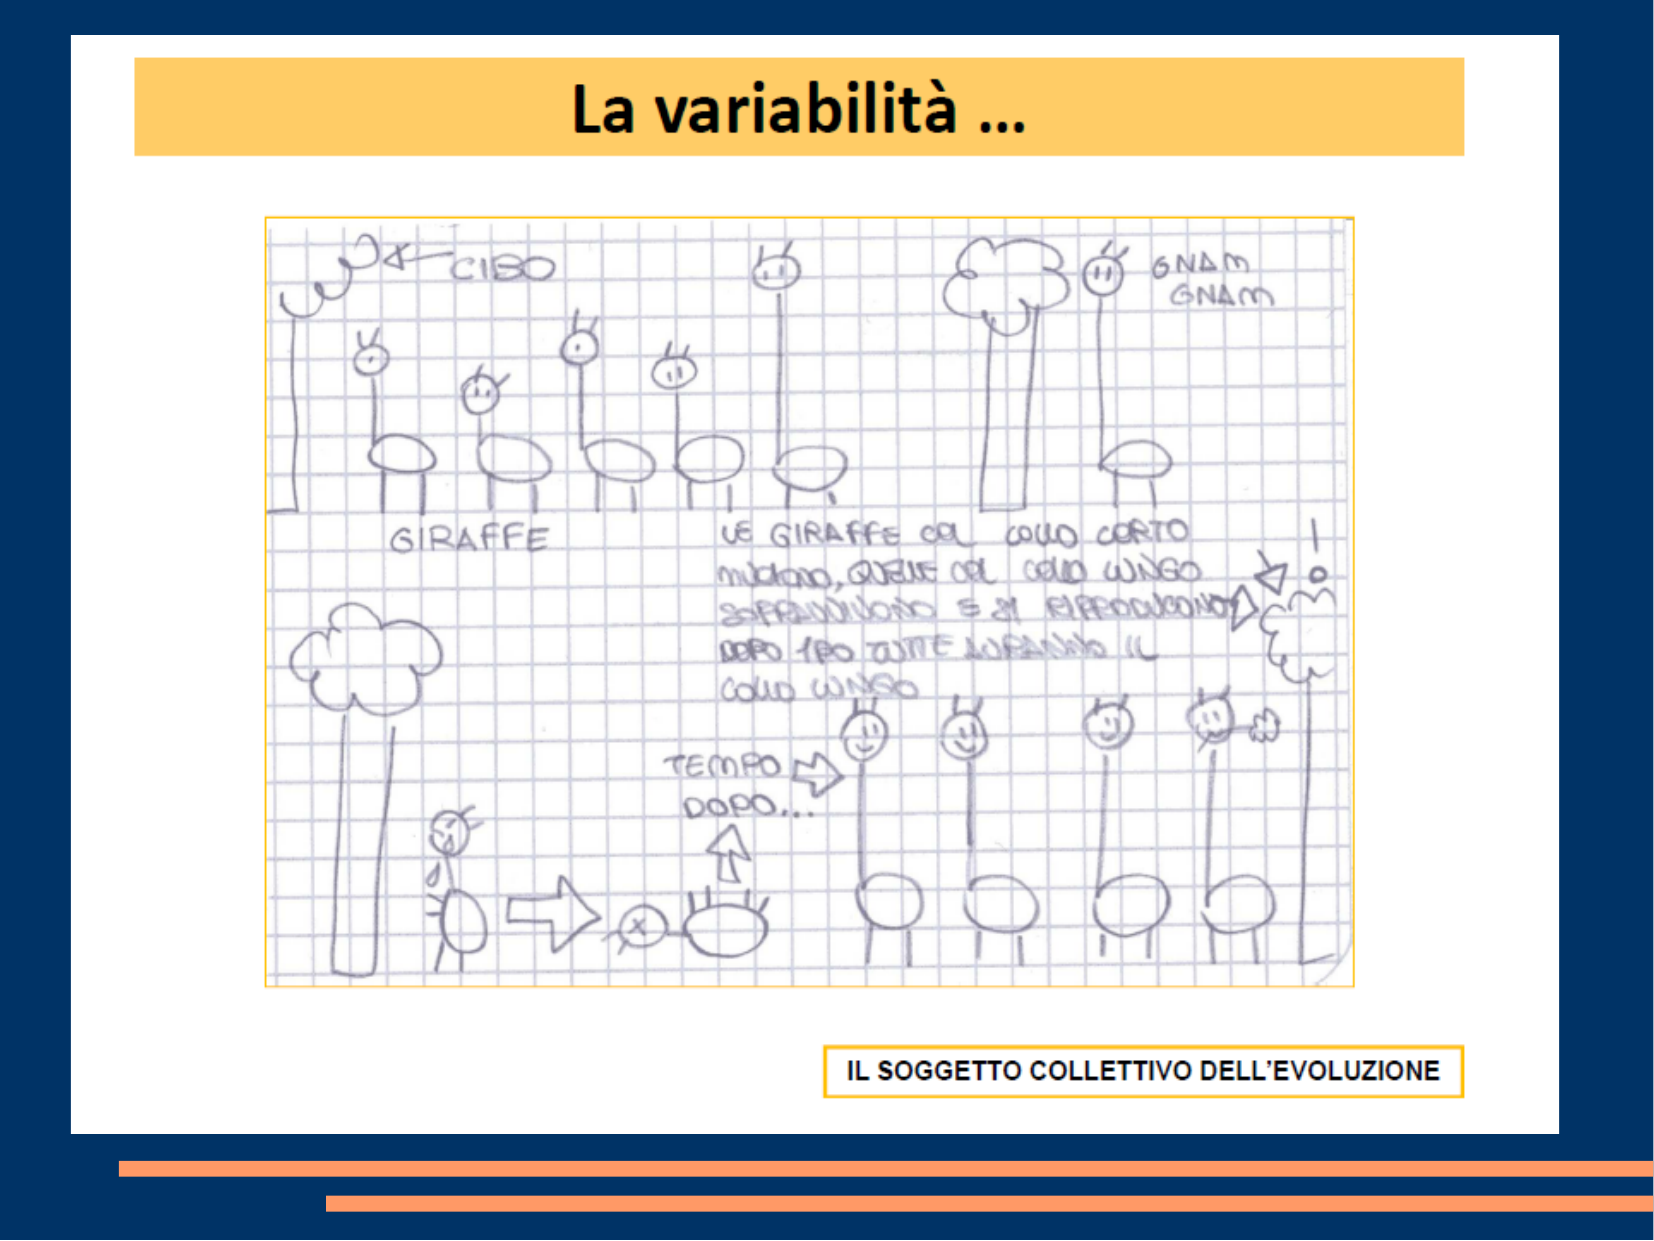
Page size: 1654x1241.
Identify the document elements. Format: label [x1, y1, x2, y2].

picture [70, 35, 1560, 1134]
